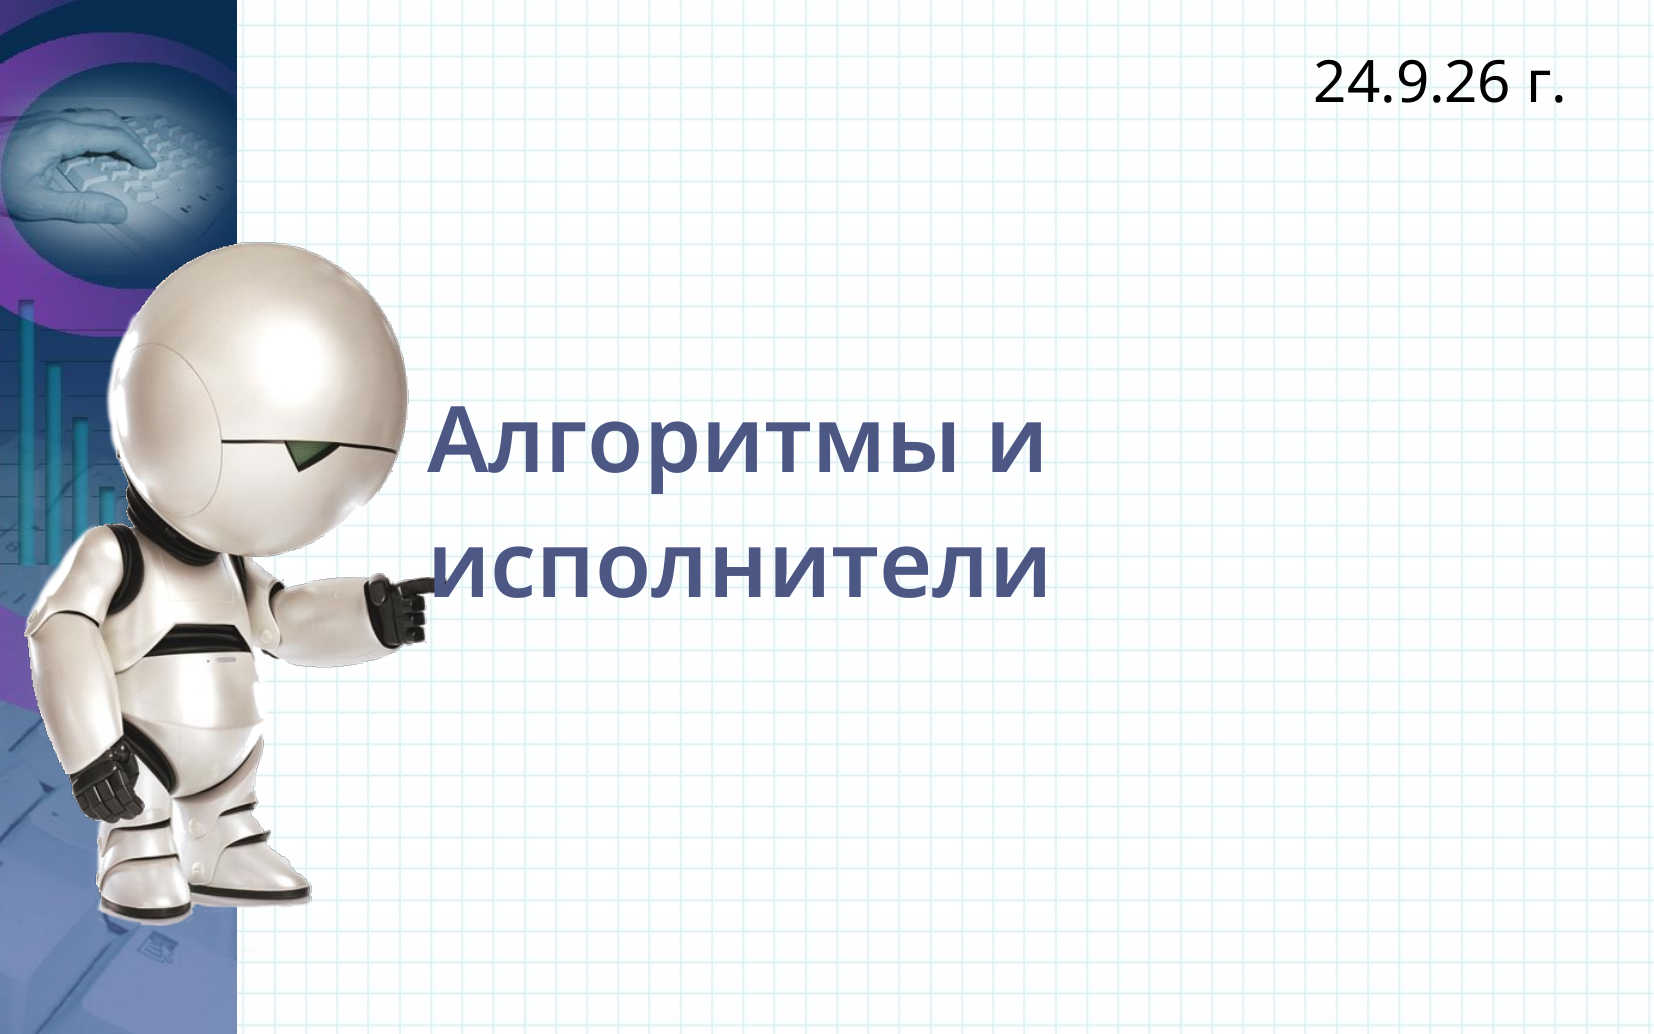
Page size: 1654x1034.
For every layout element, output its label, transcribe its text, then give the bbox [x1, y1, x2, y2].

title Алгоритмы и исполнители [427, 383, 1625, 615]
picture [0, 0, 1654, 1034]
text_box 10.12.18 г. [1299, 33, 1602, 119]
